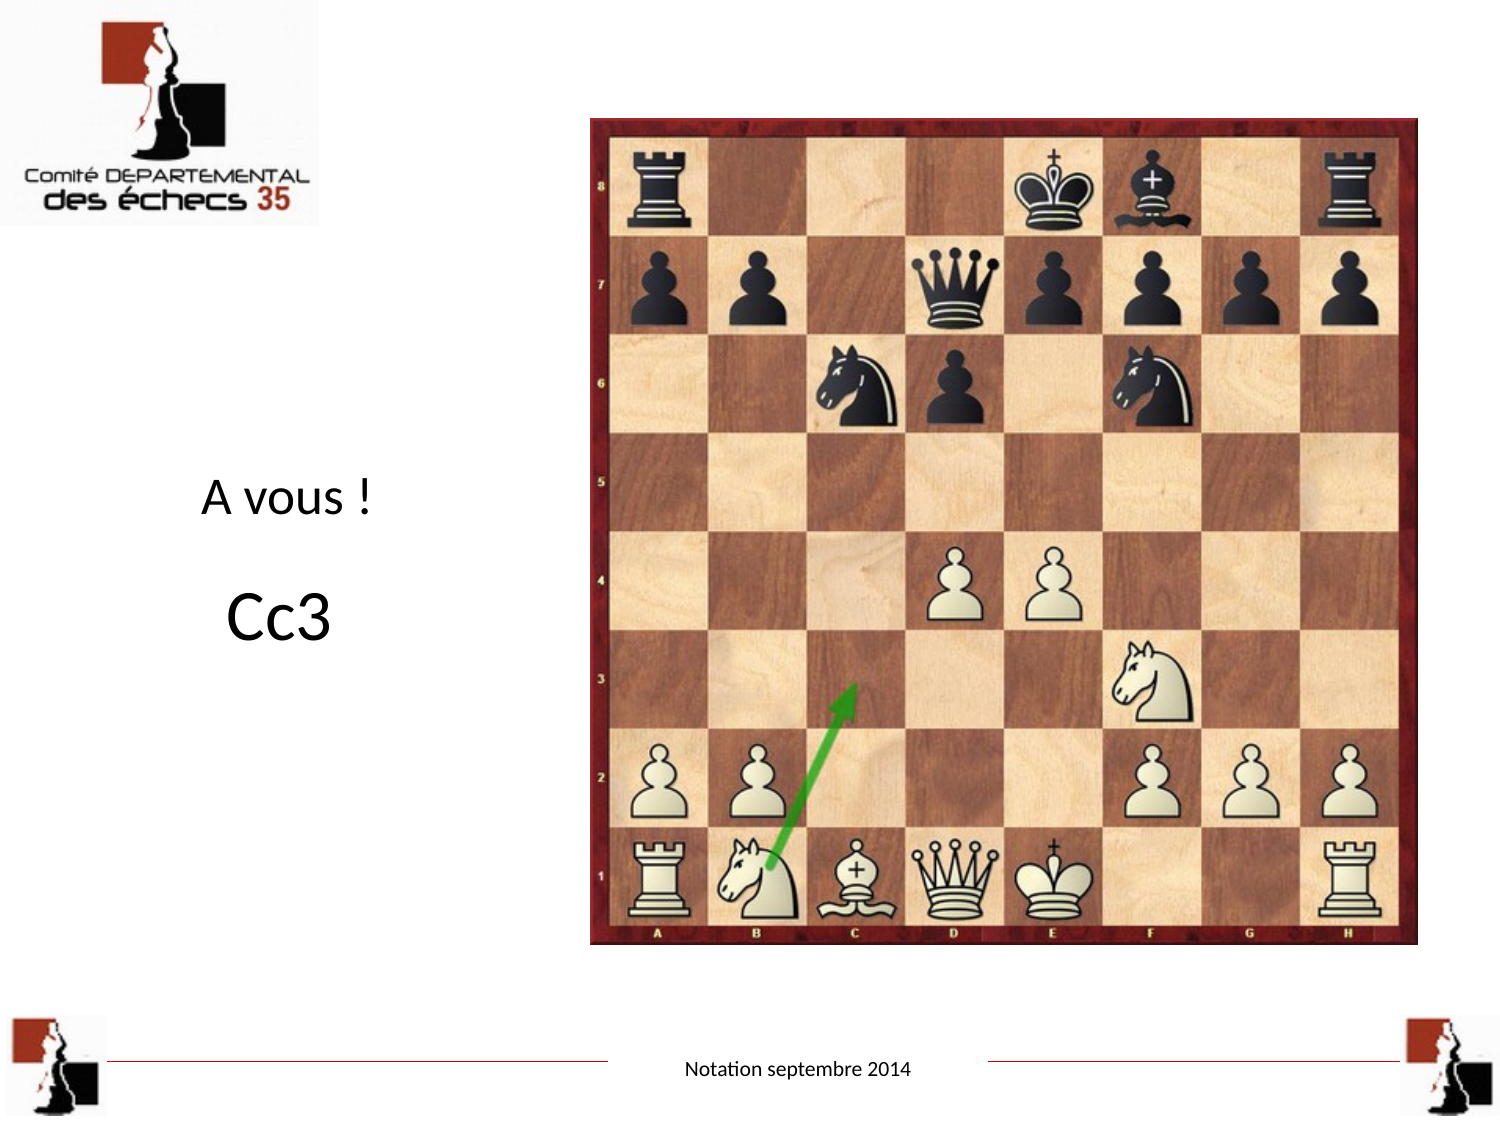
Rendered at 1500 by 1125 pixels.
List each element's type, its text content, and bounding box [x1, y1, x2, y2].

picture [1400, 1015, 1500, 1116]
picture [0, 0, 319, 226]
text_box A vous ! [23, 342, 551, 768]
picture [6, 1015, 107, 1116]
picture [590, 118, 1418, 945]
text_box Cc3 [16, 448, 544, 875]
